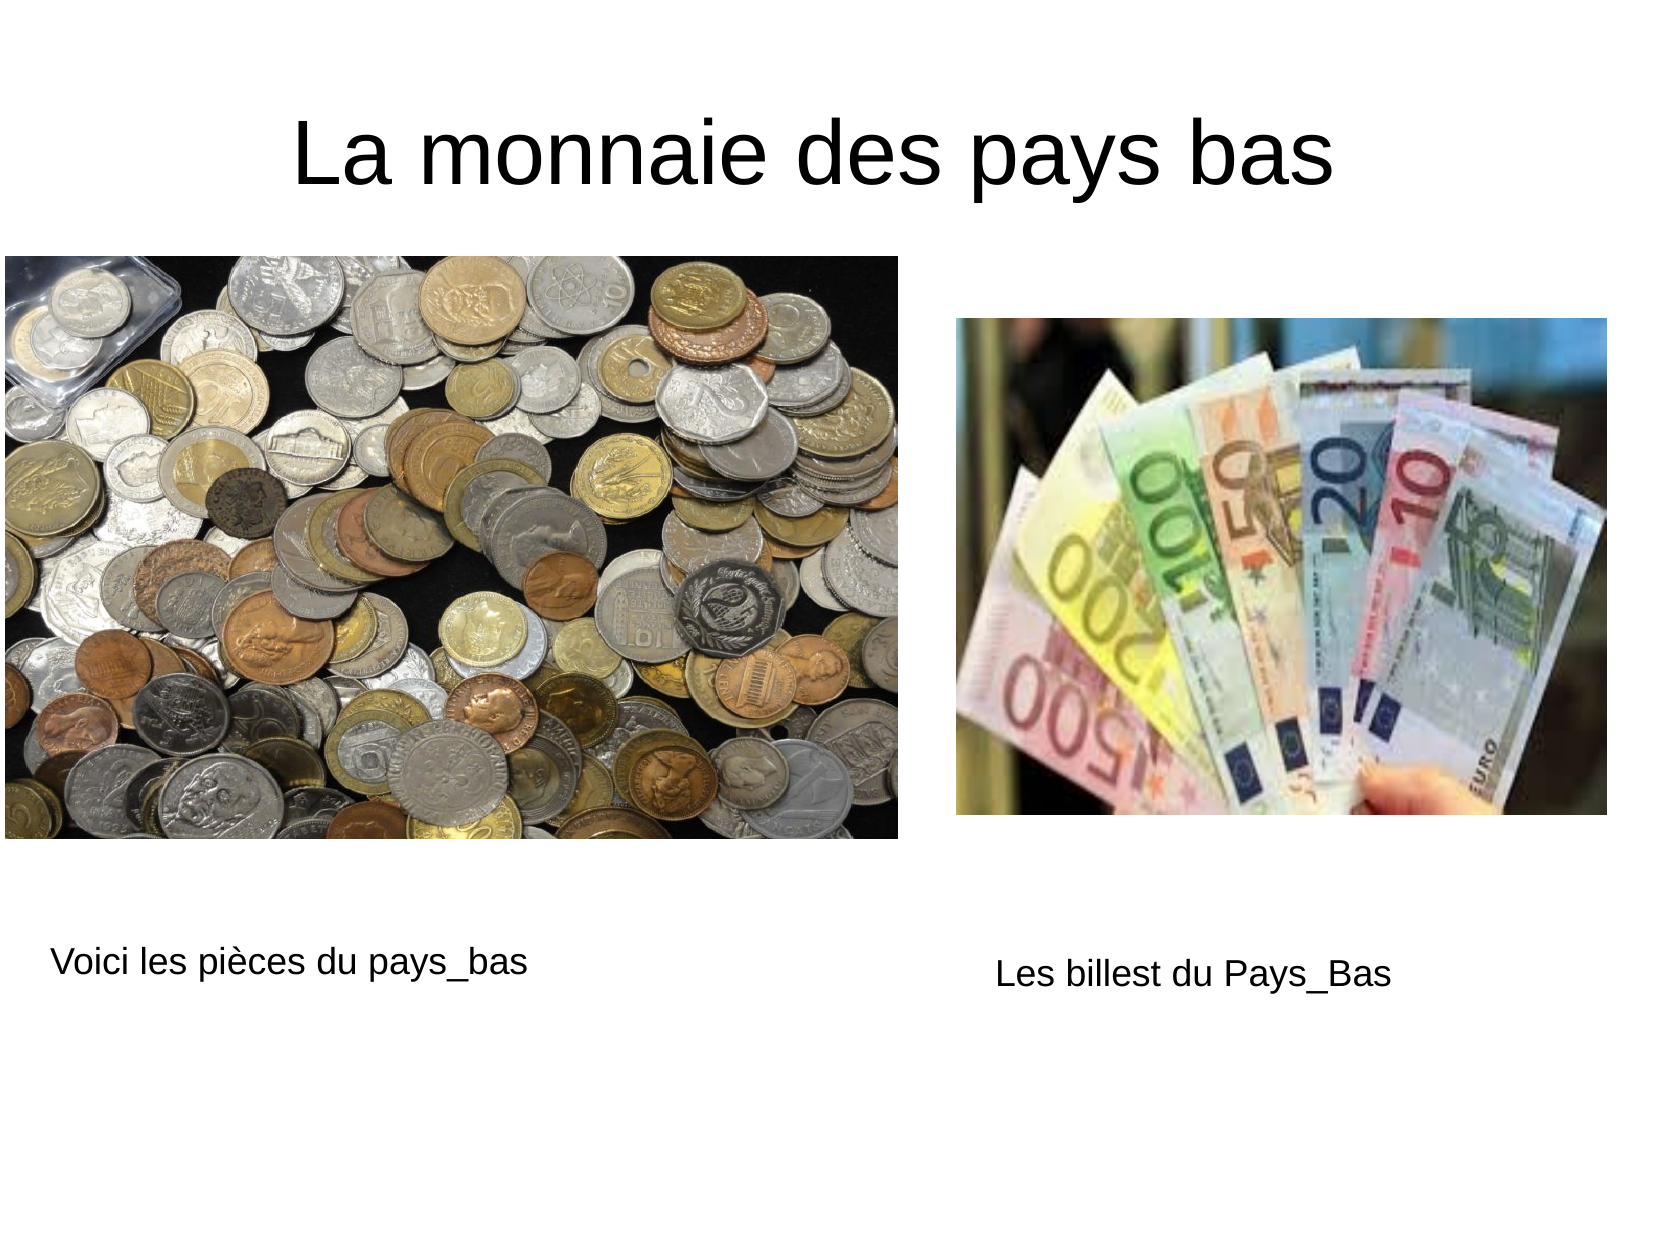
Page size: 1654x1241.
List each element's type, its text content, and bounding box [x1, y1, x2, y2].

title La monnaie des pays bas [82, 49, 1571, 257]
picture [956, 318, 1607, 815]
picture [5, 256, 898, 839]
text_box Les billest du Pays_Bas [980, 944, 1418, 1002]
text_box Voici les pièces du pays_bas [35, 933, 554, 990]
